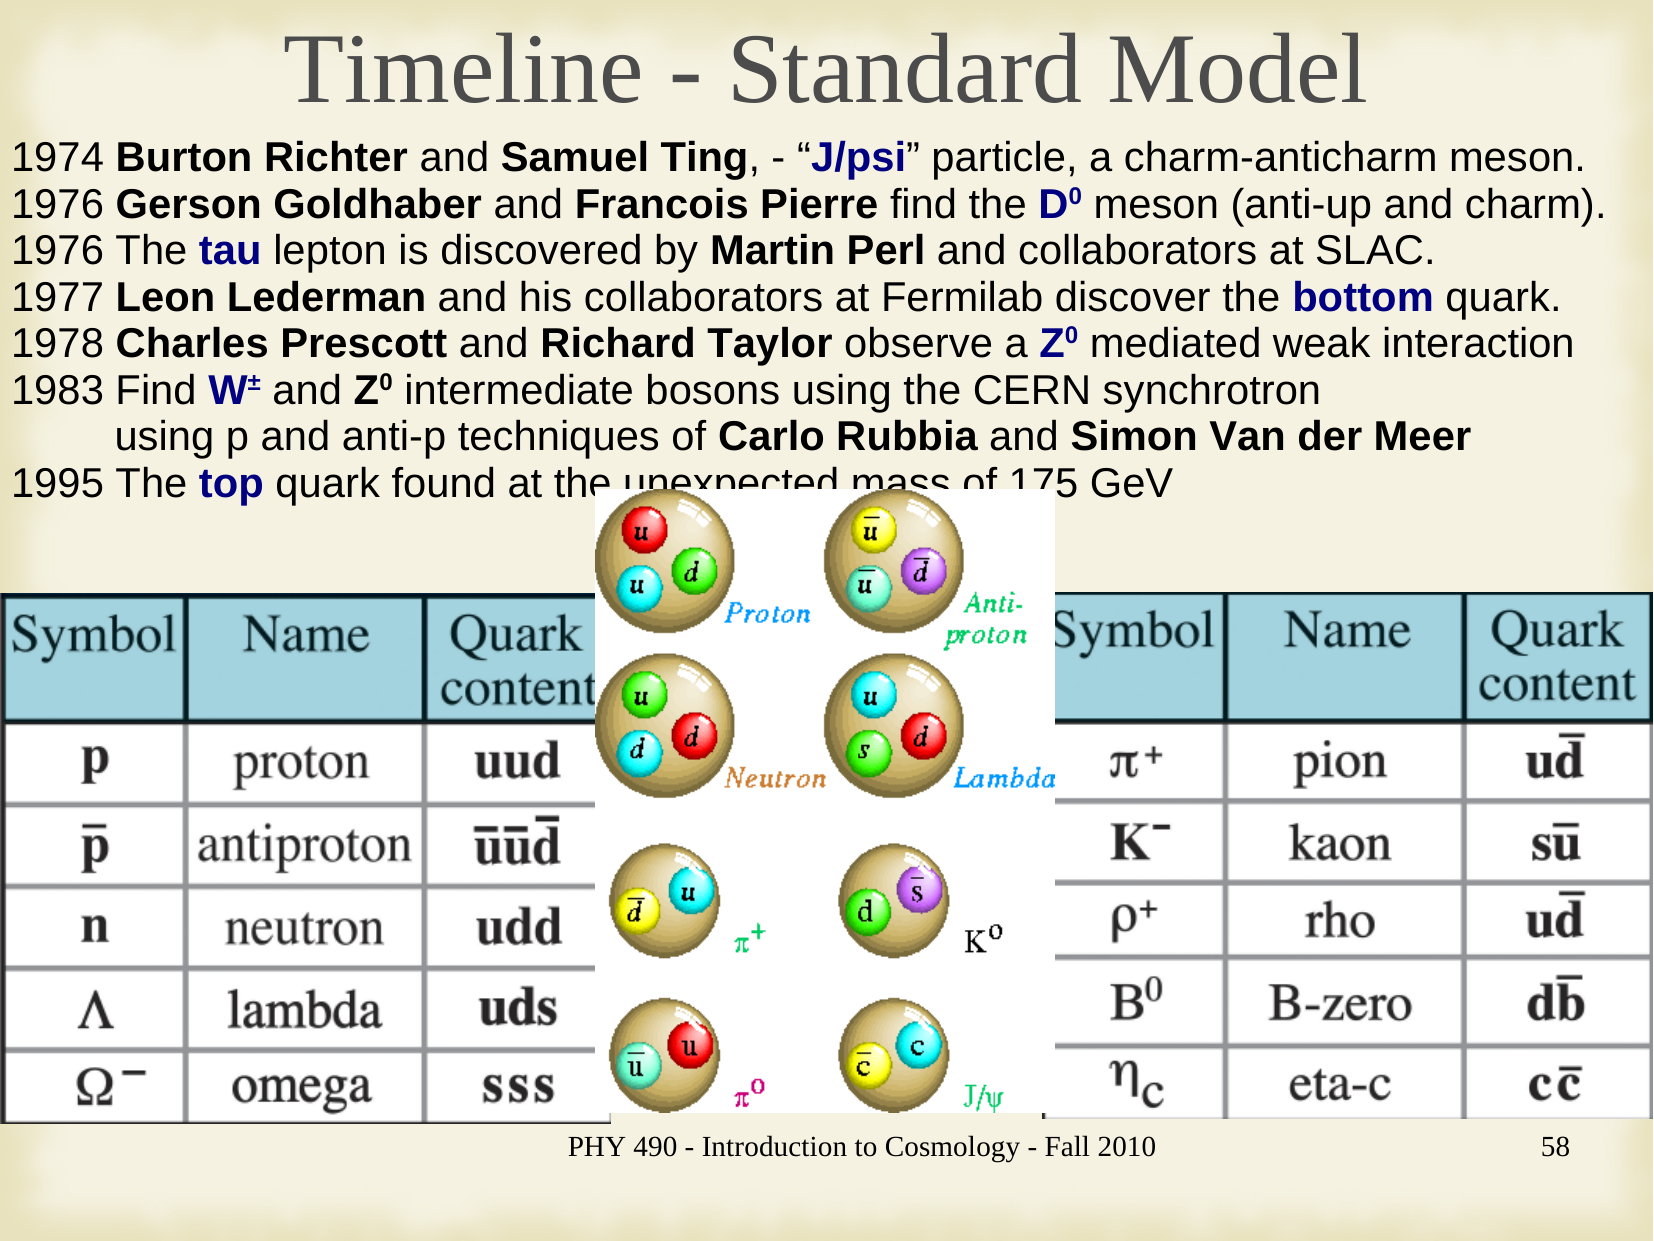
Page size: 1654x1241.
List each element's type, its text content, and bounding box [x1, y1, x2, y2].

picture [0, 0, 1653, 126]
text_box 1974 Burton Richter and Samuel Ting, - “J/psi” particle, a charm-anticharm meson. 1976 Gerson Goldhaber and Francois Pierre find the D0 meson (anti-up and charm). 1976 The tau lepton is discovered by Martin Perl and collaborators at SLAC. 1977 Leon Lederman and his collaborators at Fermilab discover the bottom quark. 1978 Charles Prescott and Richard Taylor observe a Z0 mediated weak interaction 1983 Find W± and Z0 intermediate bosons using the CERN synchrotron using p and anti-p techniques of Carlo Rubbia and Simon Van der Meer 1995 The top quark found at the unexpected mass of 175 GeV [0, 126, 1653, 541]
title Timeline - Standard Model [82, 3, 1571, 135]
picture [0, 489, 1653, 1241]
